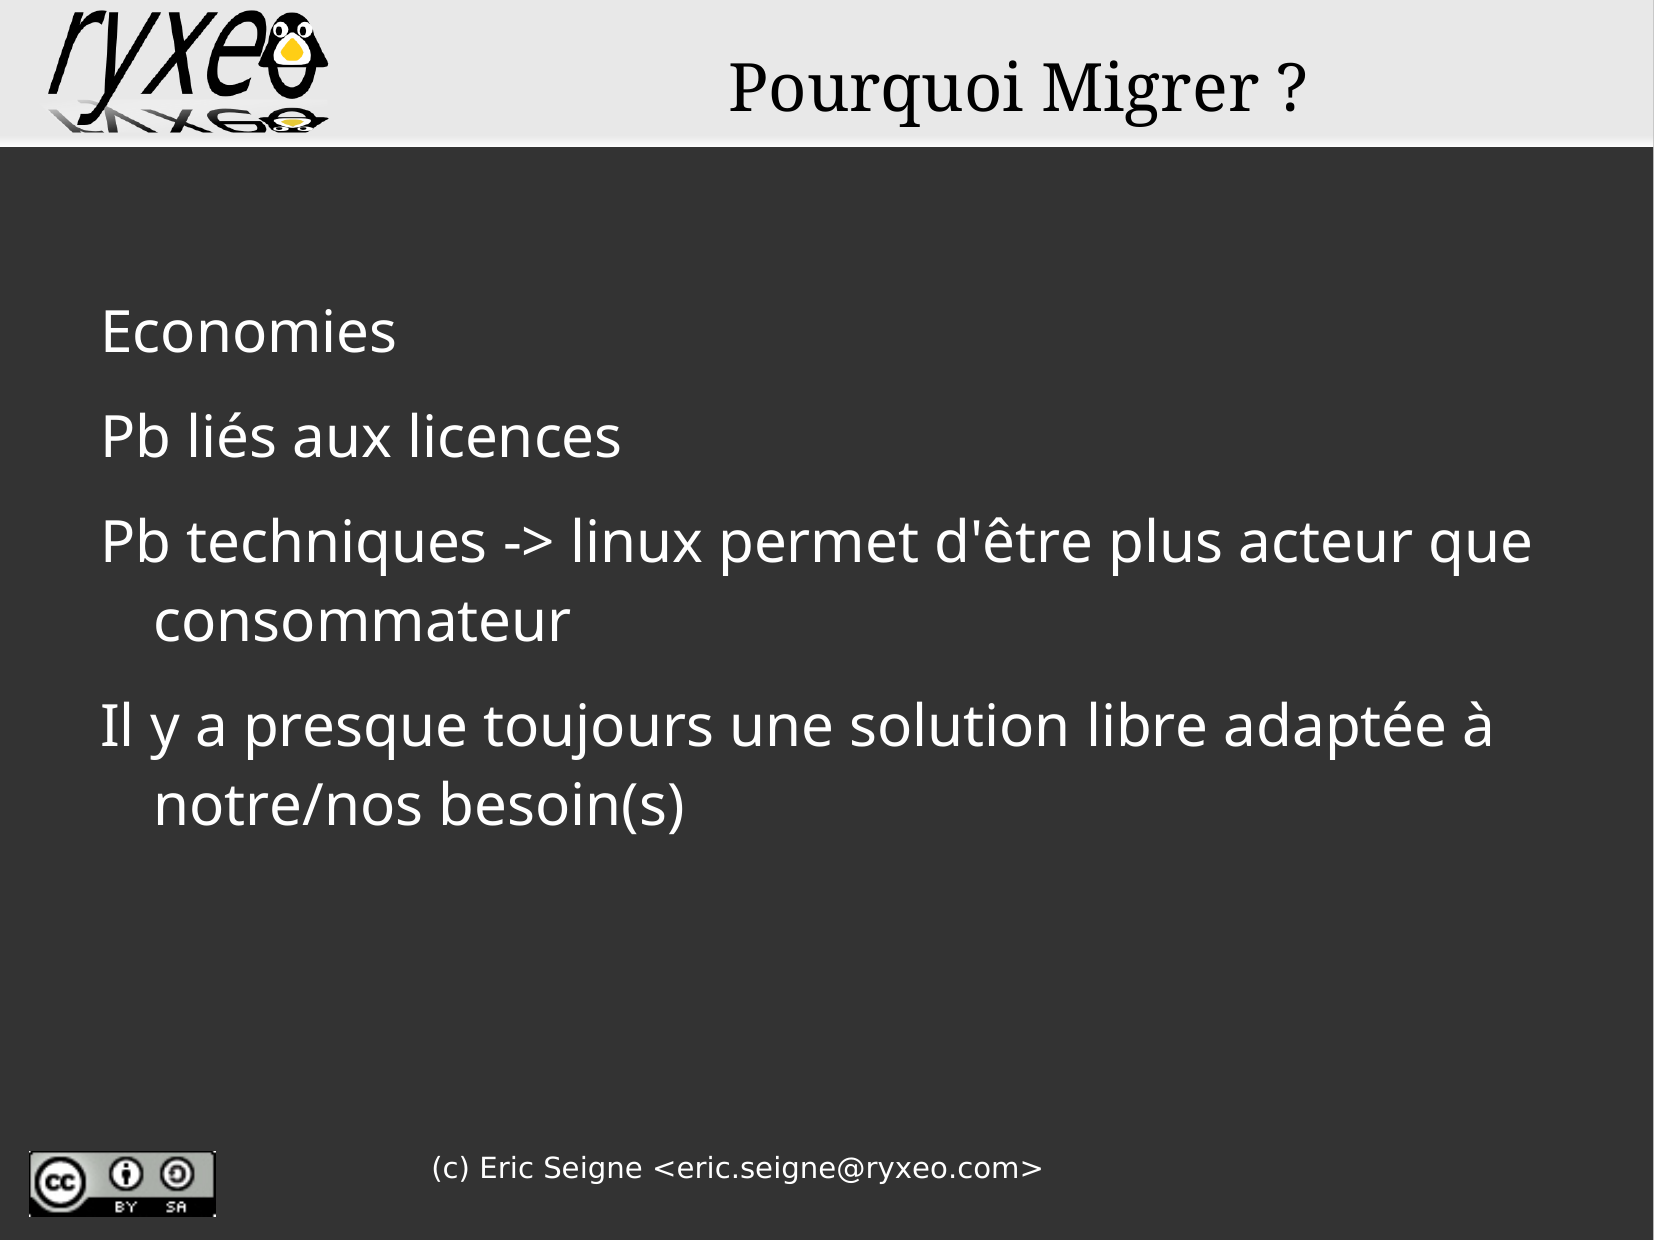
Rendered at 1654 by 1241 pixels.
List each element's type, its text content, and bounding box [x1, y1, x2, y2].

list Economies Pb liés aux licences Pb techniques -> linux permet d'être plus acteur que consommateur Il y a presque toujours une solution libre adaptée à notre/nos besoin(s) [82, 290, 1571, 1094]
picture [29, 1151, 216, 1217]
picture [0, 0, 1654, 147]
title Pourquoi Migrer ? [442, 29, 1595, 142]
